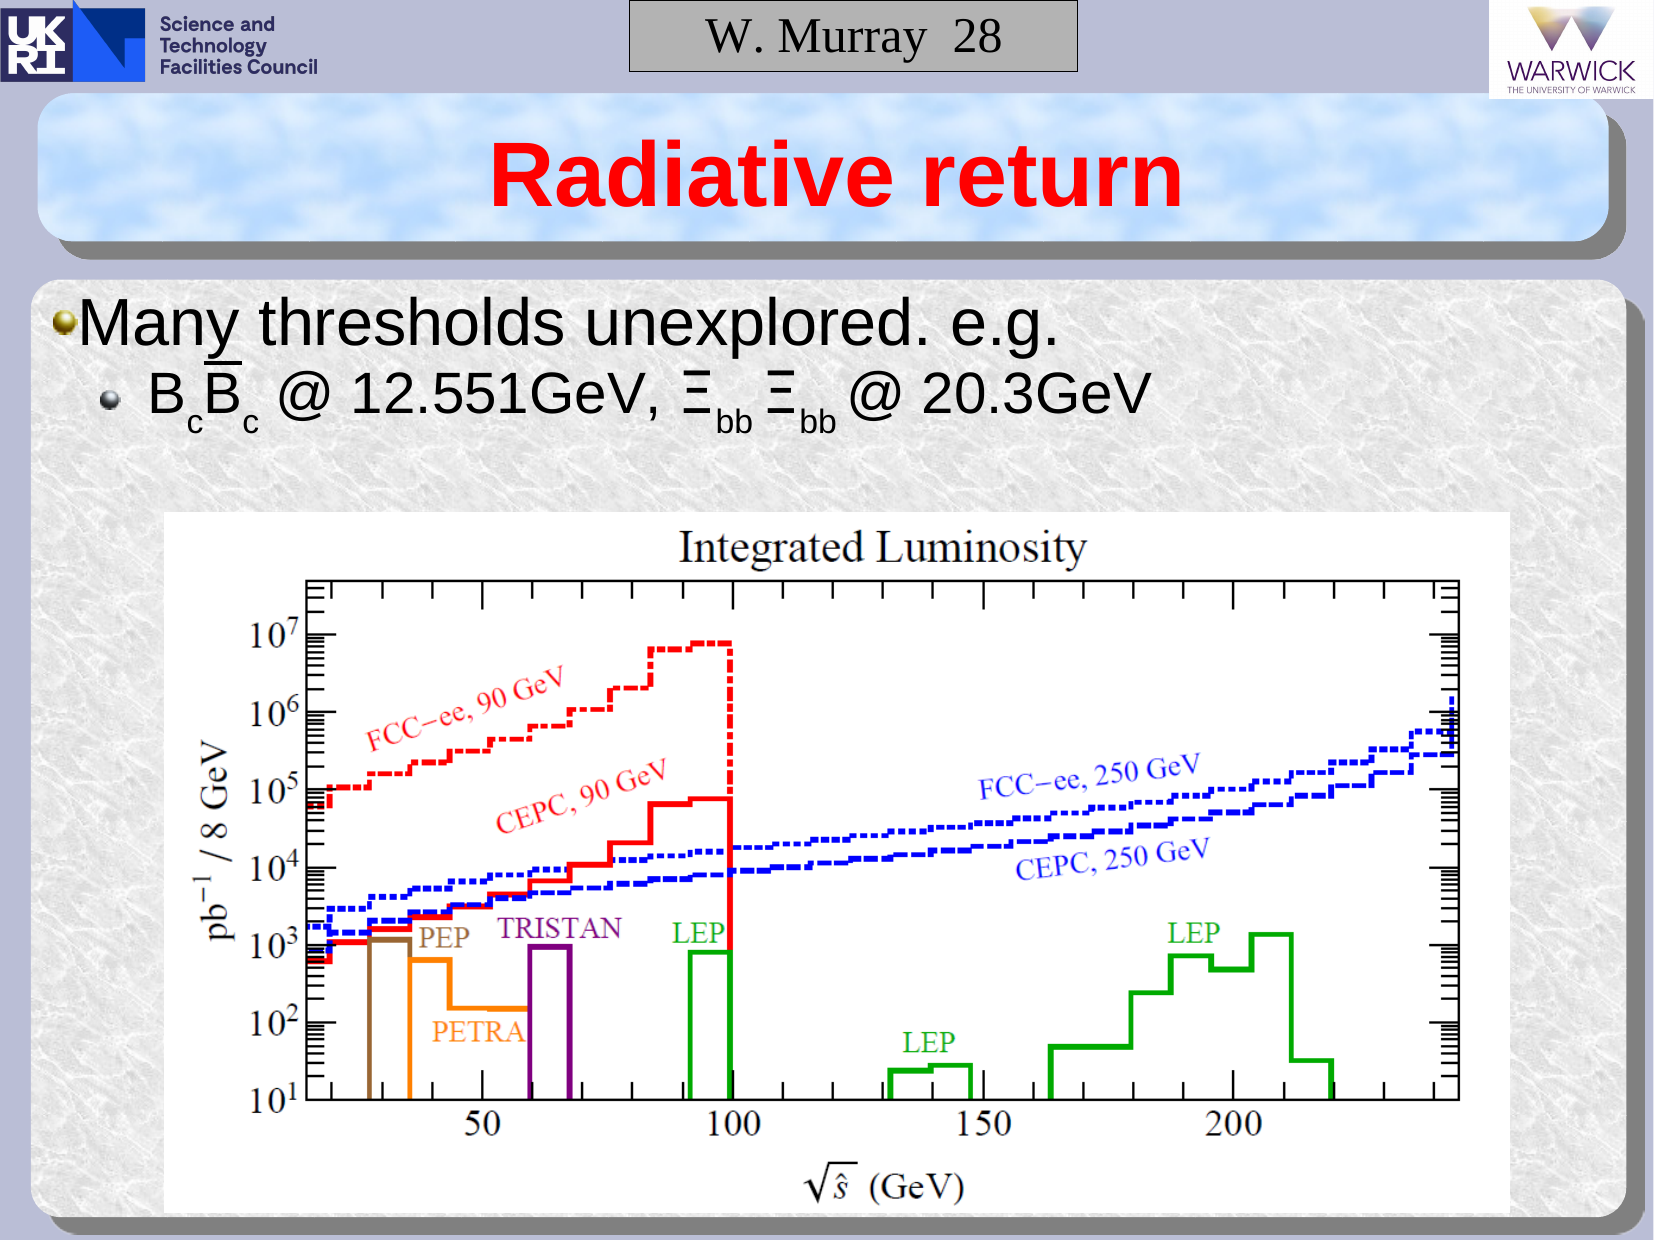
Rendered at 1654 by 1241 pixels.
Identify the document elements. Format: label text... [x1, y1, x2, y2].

picture [37, 0, 1654, 242]
list Many thresholds unexplored. e.g. BcBc @ 12.551GeV, Ξbb Ξbb @ 20.3GeV [53, 285, 1588, 1193]
title Radiative return [90, 101, 1584, 249]
picture [30, 279, 1627, 1218]
picture [0, 0, 317, 82]
